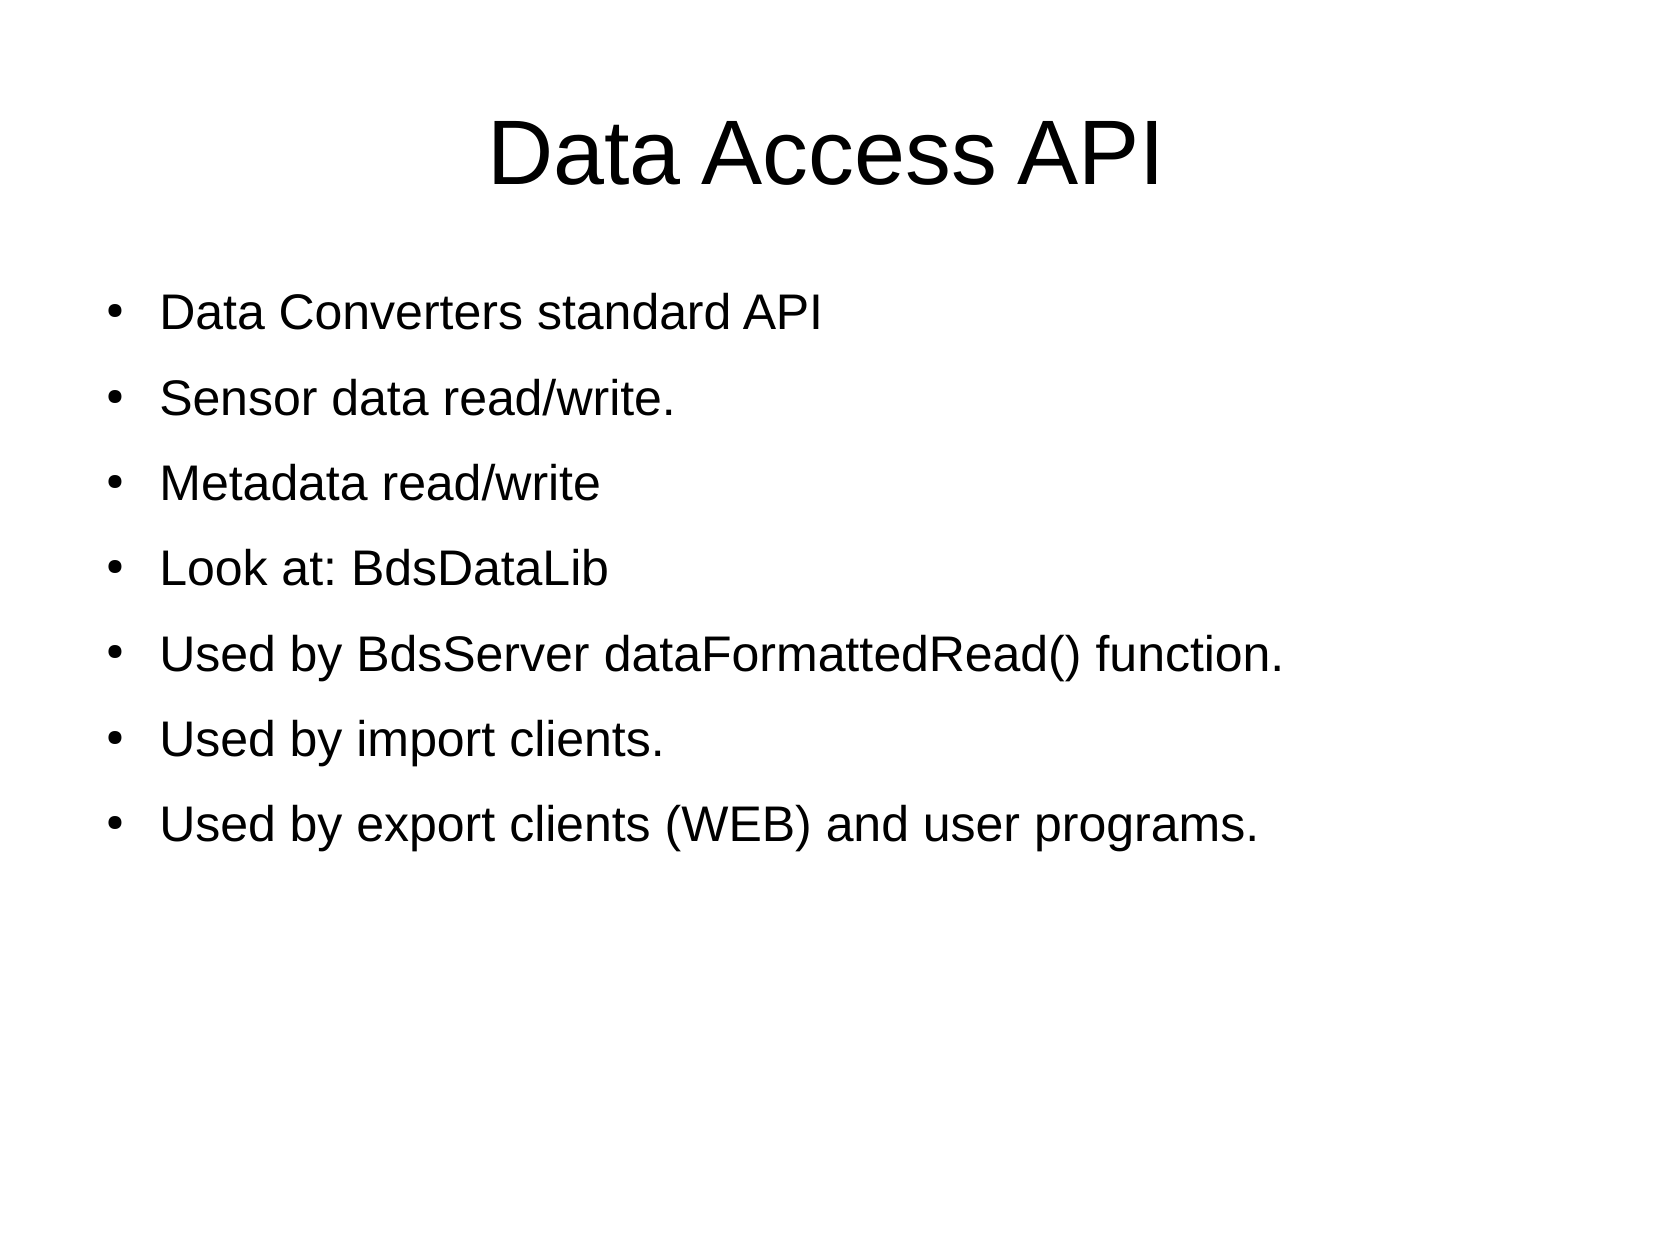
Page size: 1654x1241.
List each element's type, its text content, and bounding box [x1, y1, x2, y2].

list Data Converters standard API Sensor data read/write. Metadata read/write Look at: BdsDataLib Used by BdsServer dataFormattedRead() function. Used by import clients. Used by export clients (WEB) and user programs. [88, 284, 1577, 1004]
title Data Access API [82, 49, 1571, 257]
